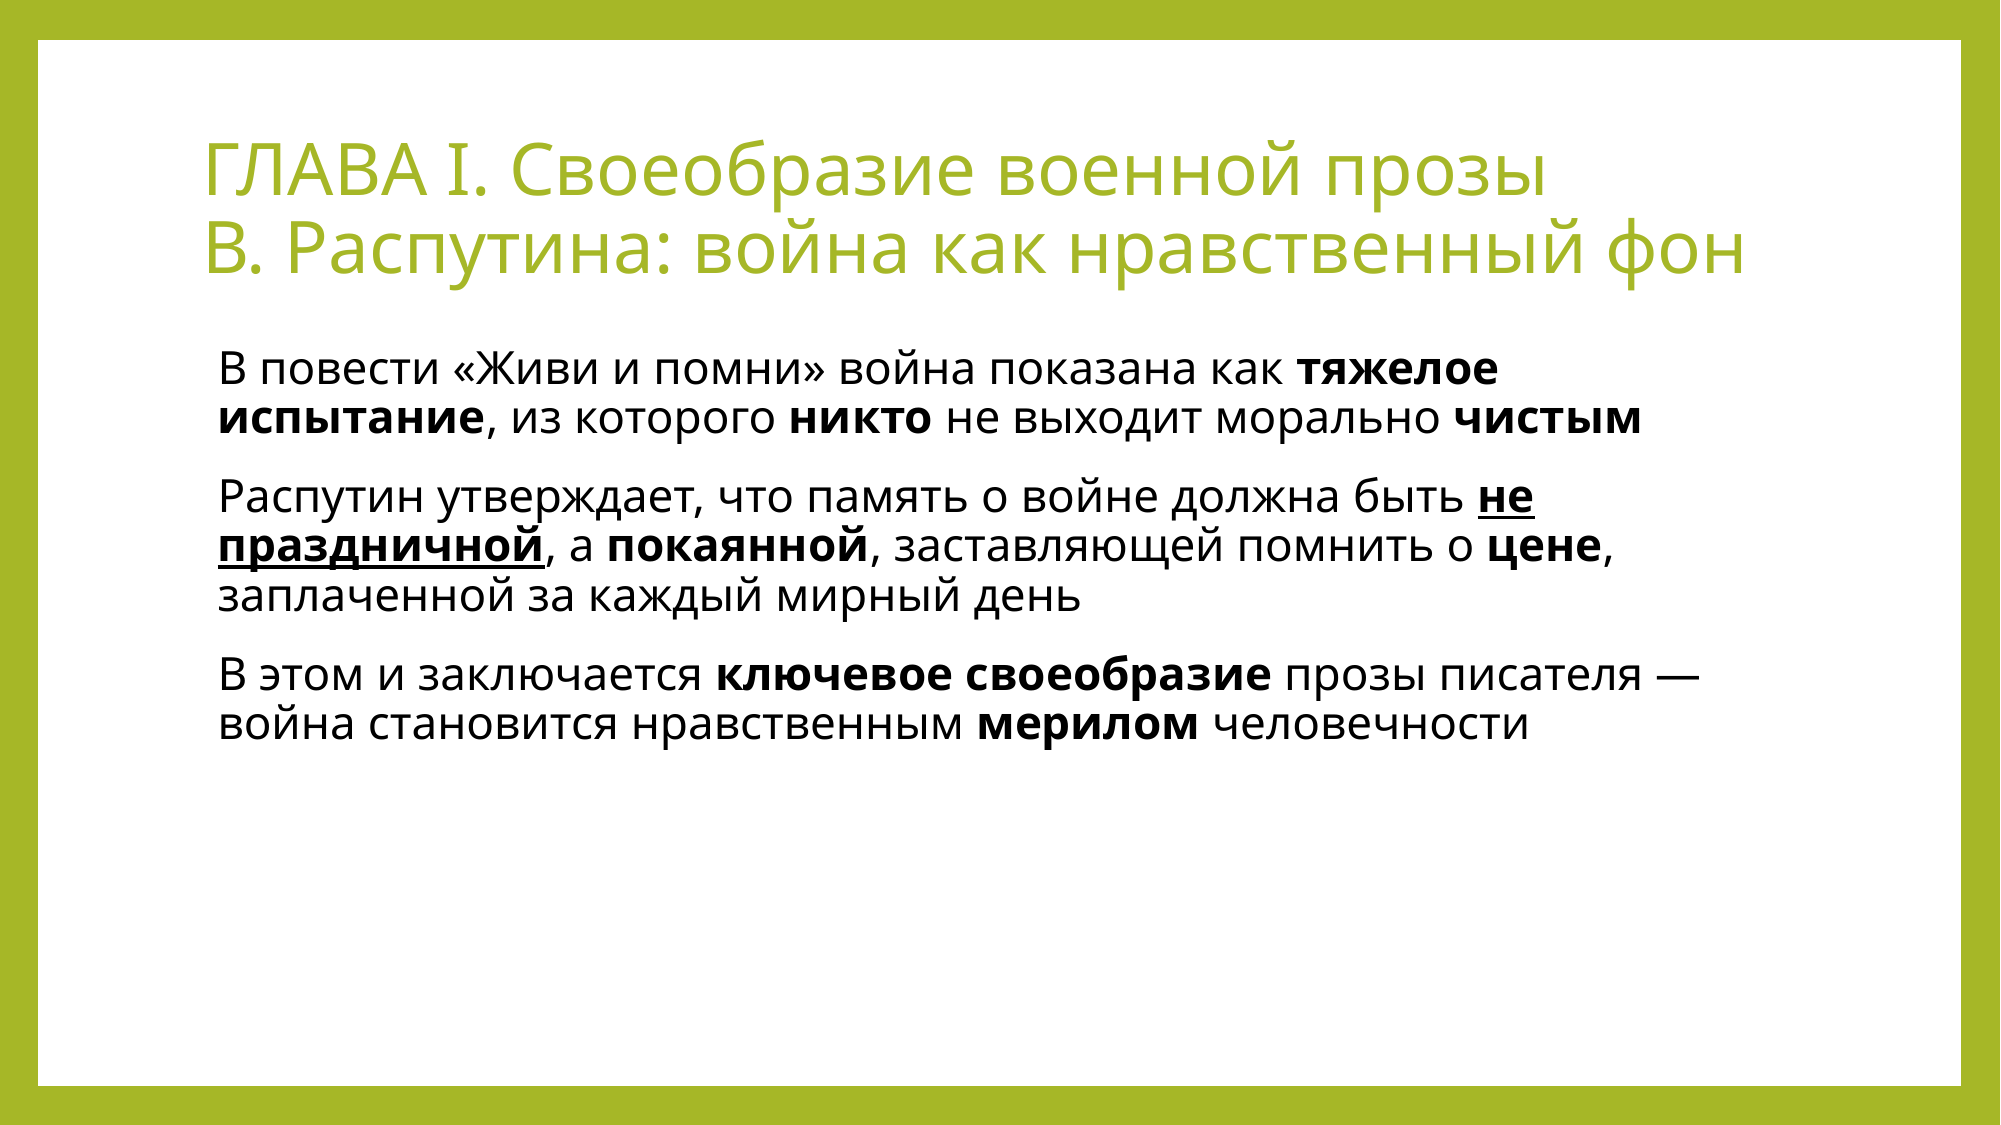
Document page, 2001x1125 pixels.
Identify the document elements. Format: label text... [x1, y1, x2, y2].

list В повести «Живи и помни» война показана как тяжелое испытание, из которого никто не выходит морально чистым Распутин утверждает, что память о войне должна быть не праздничной, а покаянной, заставляющей помнить о цене, заплаченной за каждый мирный день В этом и заключается ключевое своеобразие прозы писателя — война становится нравственным мерилом человечности [187, 337, 1740, 1000]
title ГЛАВА I. Своеобразие военной прозы В. Распутина: война как нравственный фон [187, 99, 1808, 323]
